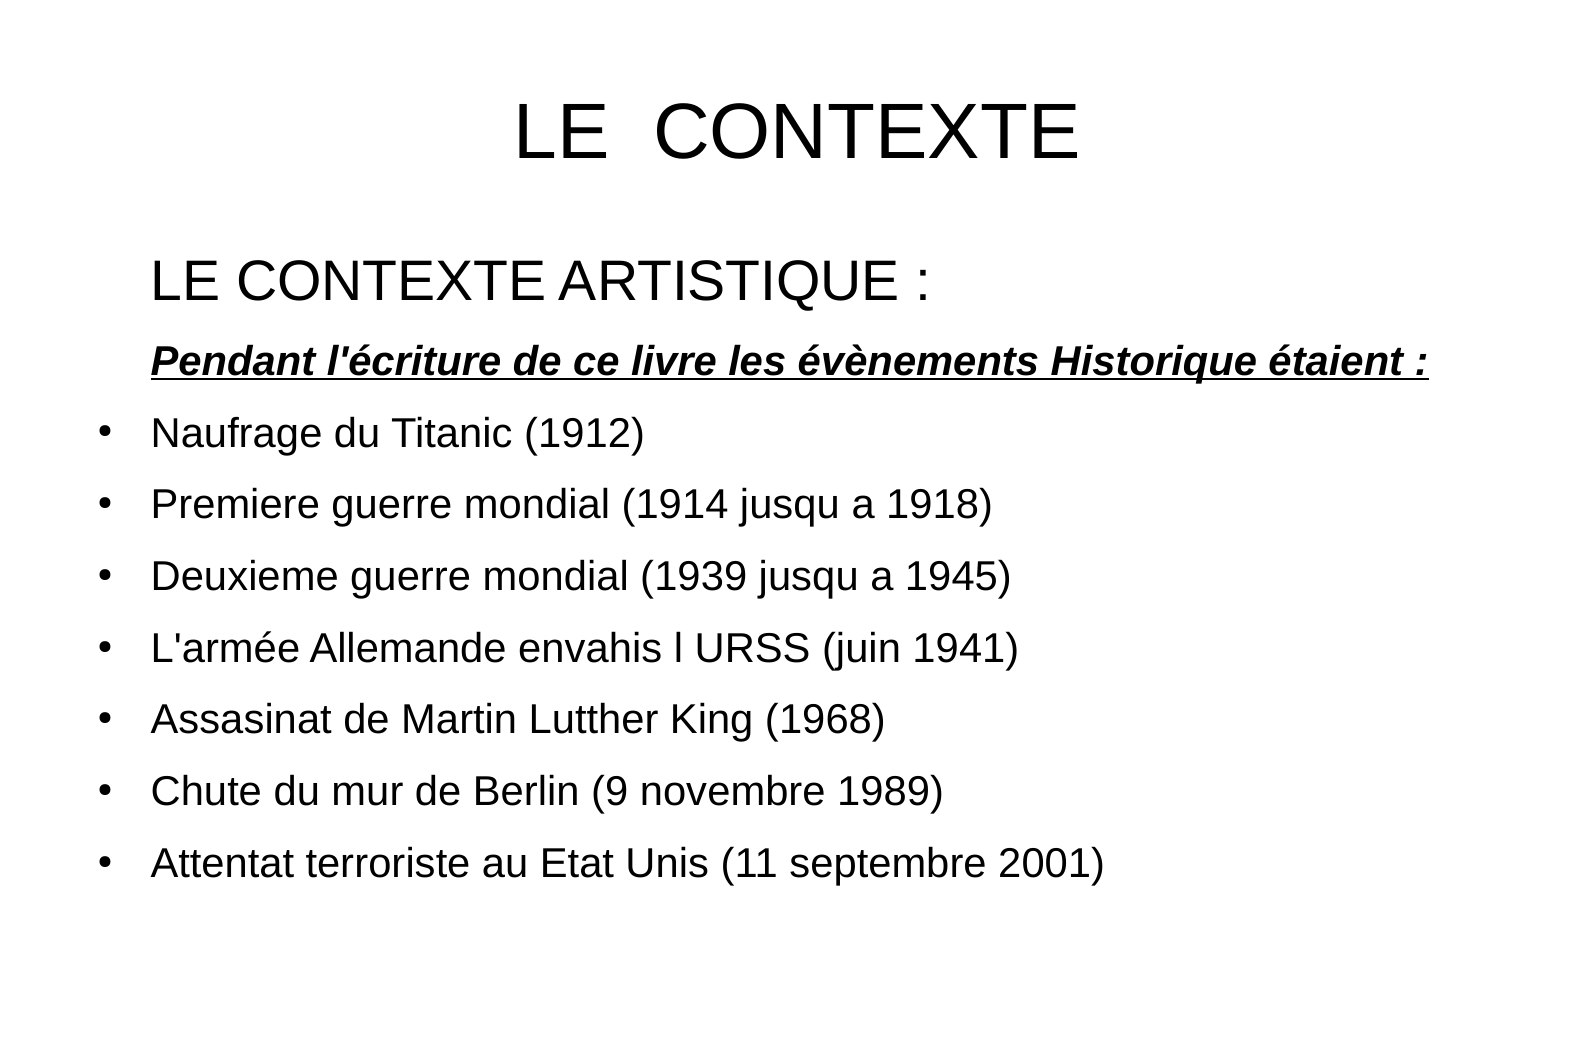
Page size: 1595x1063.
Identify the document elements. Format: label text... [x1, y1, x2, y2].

list LE CONTEXTE ARTISTIQUE : Pendant l'écriture de ce livre les évènements Historique étaient : Naufrage du Titanic (1912) Premiere guerre mondial (1914 jusqu a 1918) Deuxieme guerre mondial (1939 jusqu a 1945) L'armée Allemande envahis l URSS (juin 1941) Assasinat de Martin Lutther King (1968) Chute du mur de Berlin (9 novembre 1989) Attentat terroriste au Etat Unis (11 septembre 2001) [79, 248, 1515, 1050]
title LE CONTEXTE [79, 42, 1515, 220]
